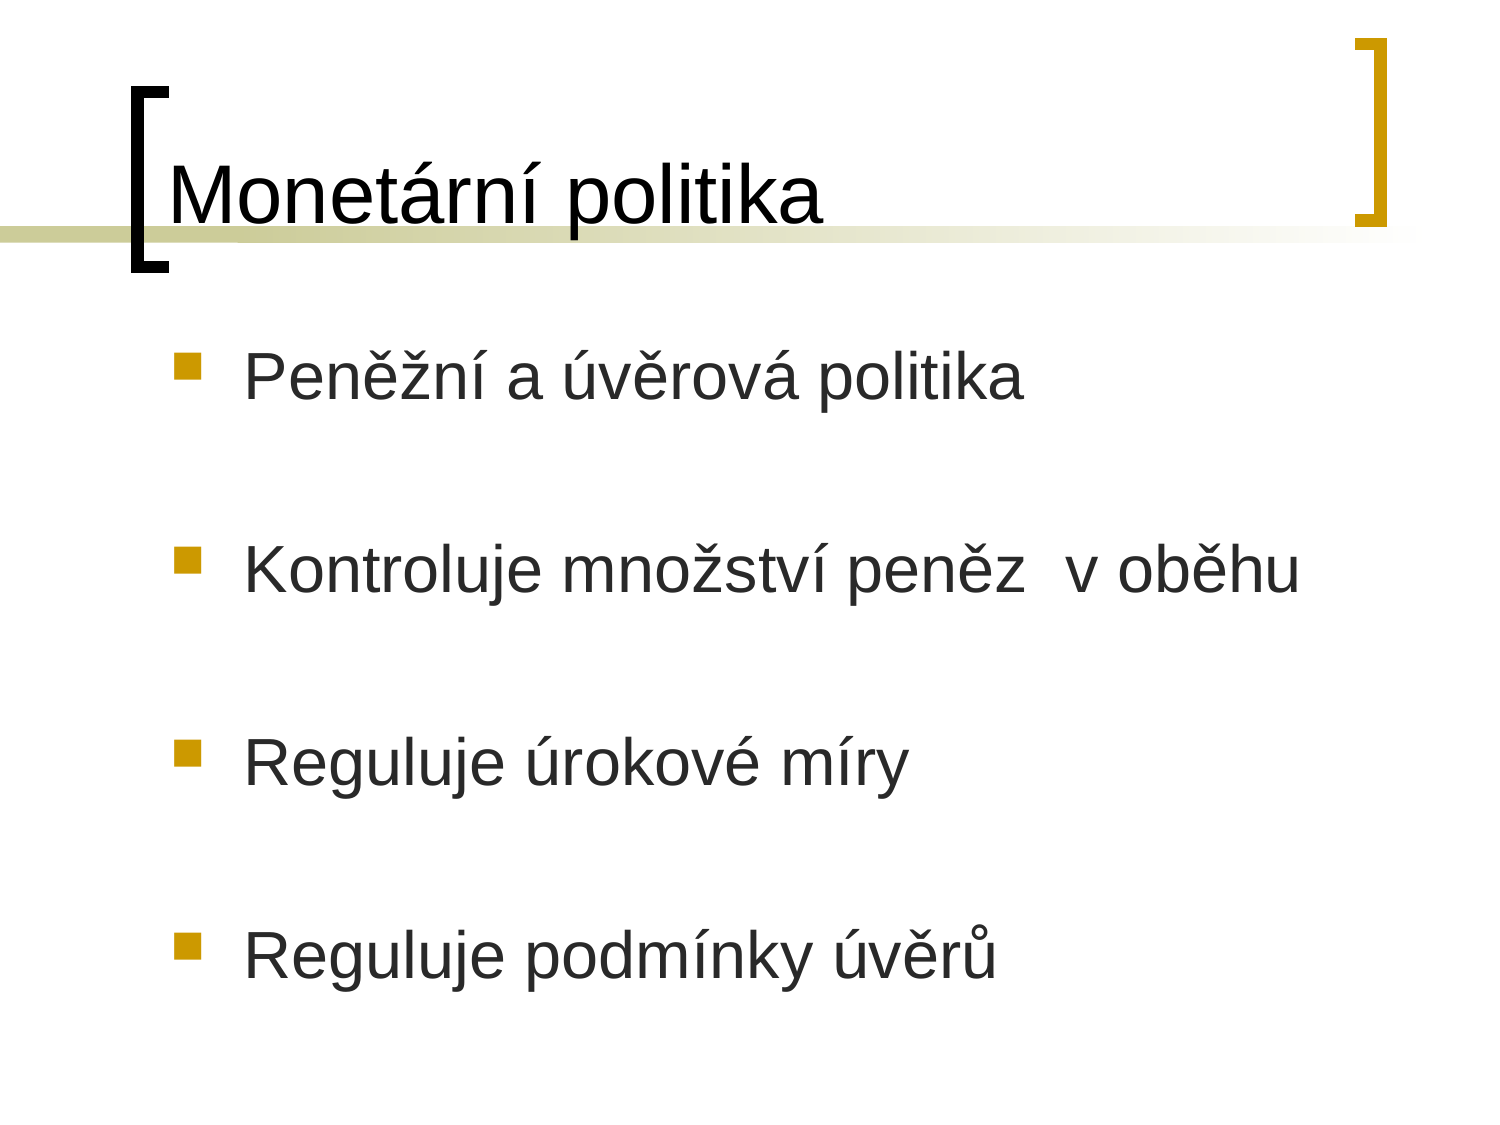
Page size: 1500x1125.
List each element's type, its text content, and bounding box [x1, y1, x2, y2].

title Monetární politika [152, 15, 1328, 248]
list Peněžní a úvěrová politika Kontroluje množství peněz v oběhu Reguluje úrokové míry Reguluje podmínky úvěrů [155, 324, 1413, 1097]
